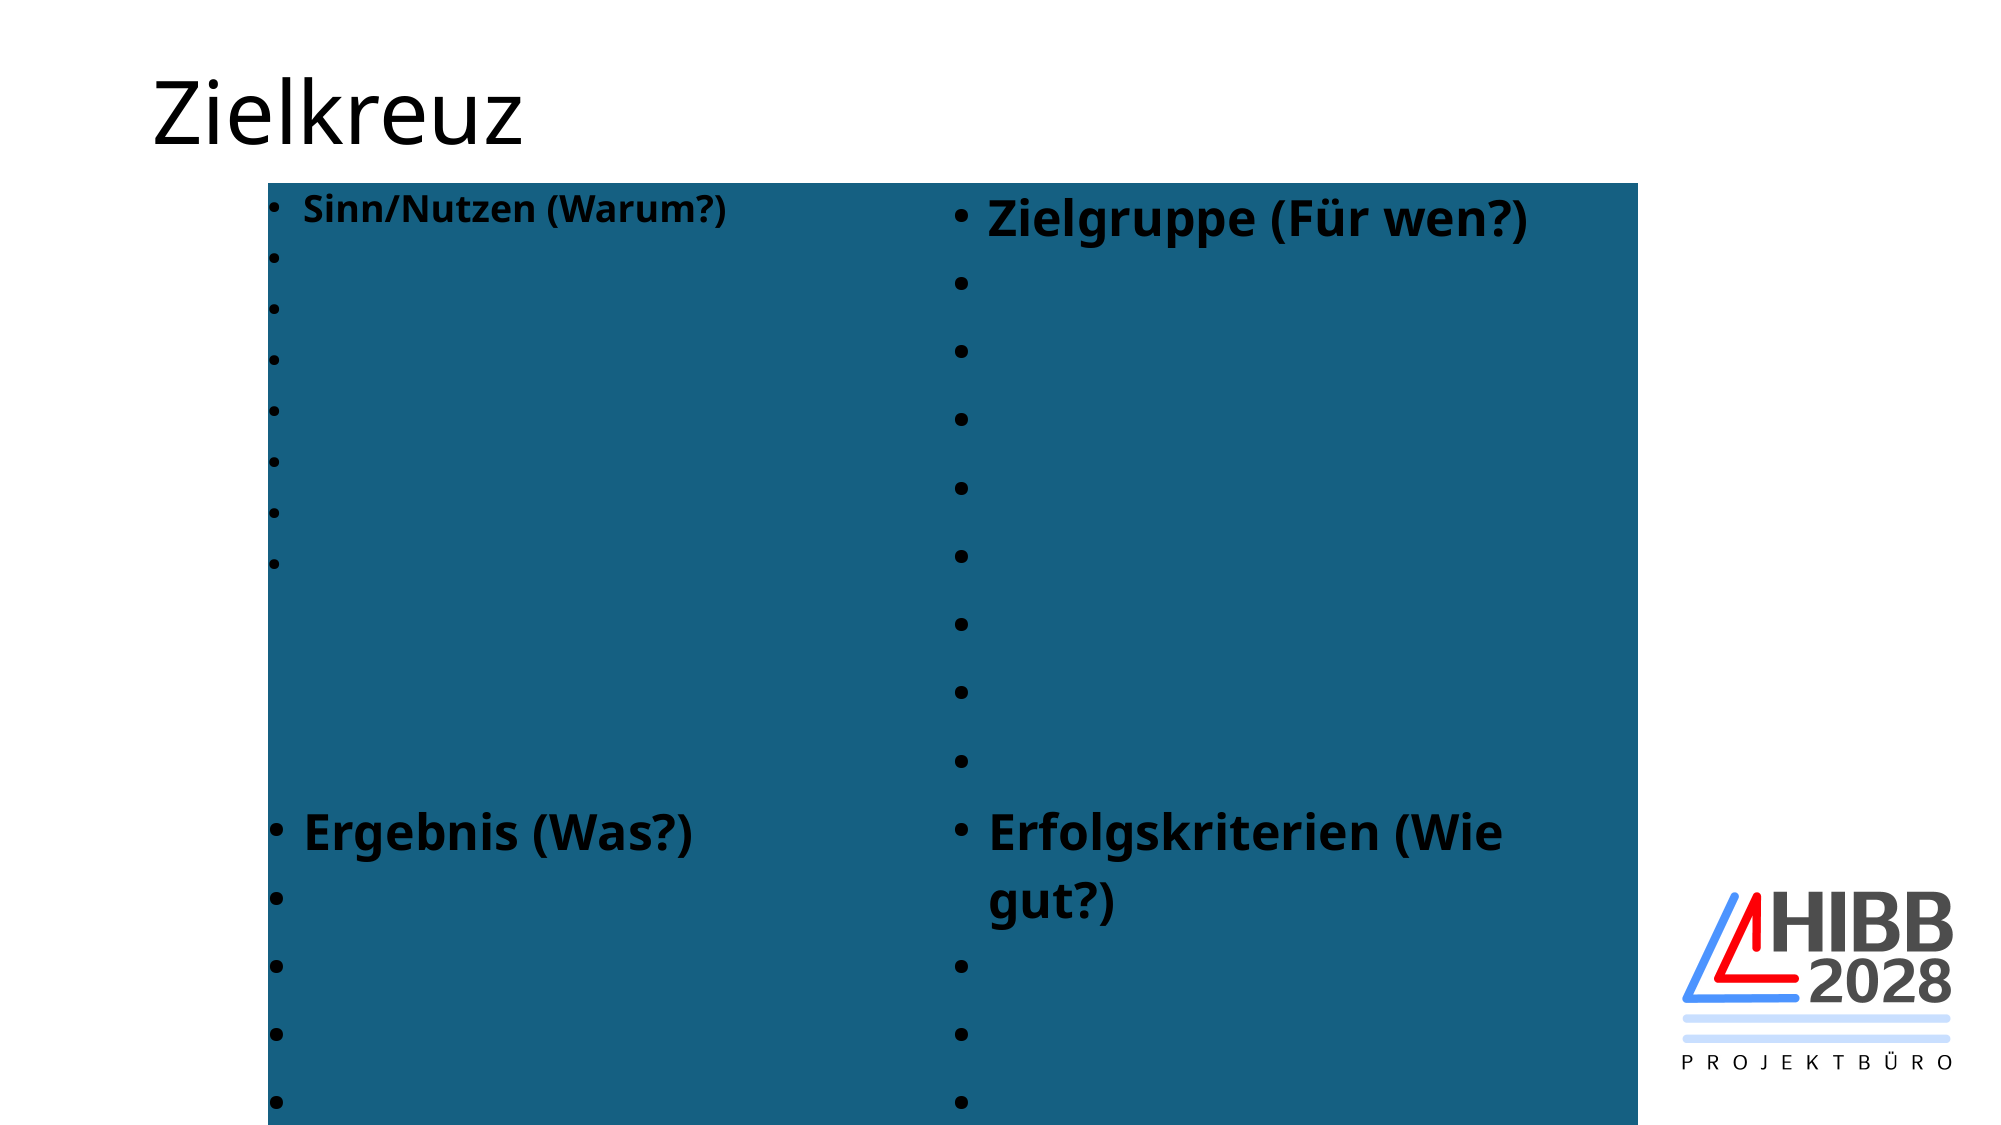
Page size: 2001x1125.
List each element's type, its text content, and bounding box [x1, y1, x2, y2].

picture [1641, 862, 2000, 1100]
table_cell Erfolgskriterien (Wie gut?) [953, 797, 1638, 1125]
table_header Sinn/Nutzen (Warum?) [268, 183, 953, 797]
title Zielkreuz [137, 59, 1863, 278]
table_header Zielgruppe (Für wen?) [953, 183, 1638, 797]
table_cell Ergebnis (Was?) [268, 797, 953, 1125]
